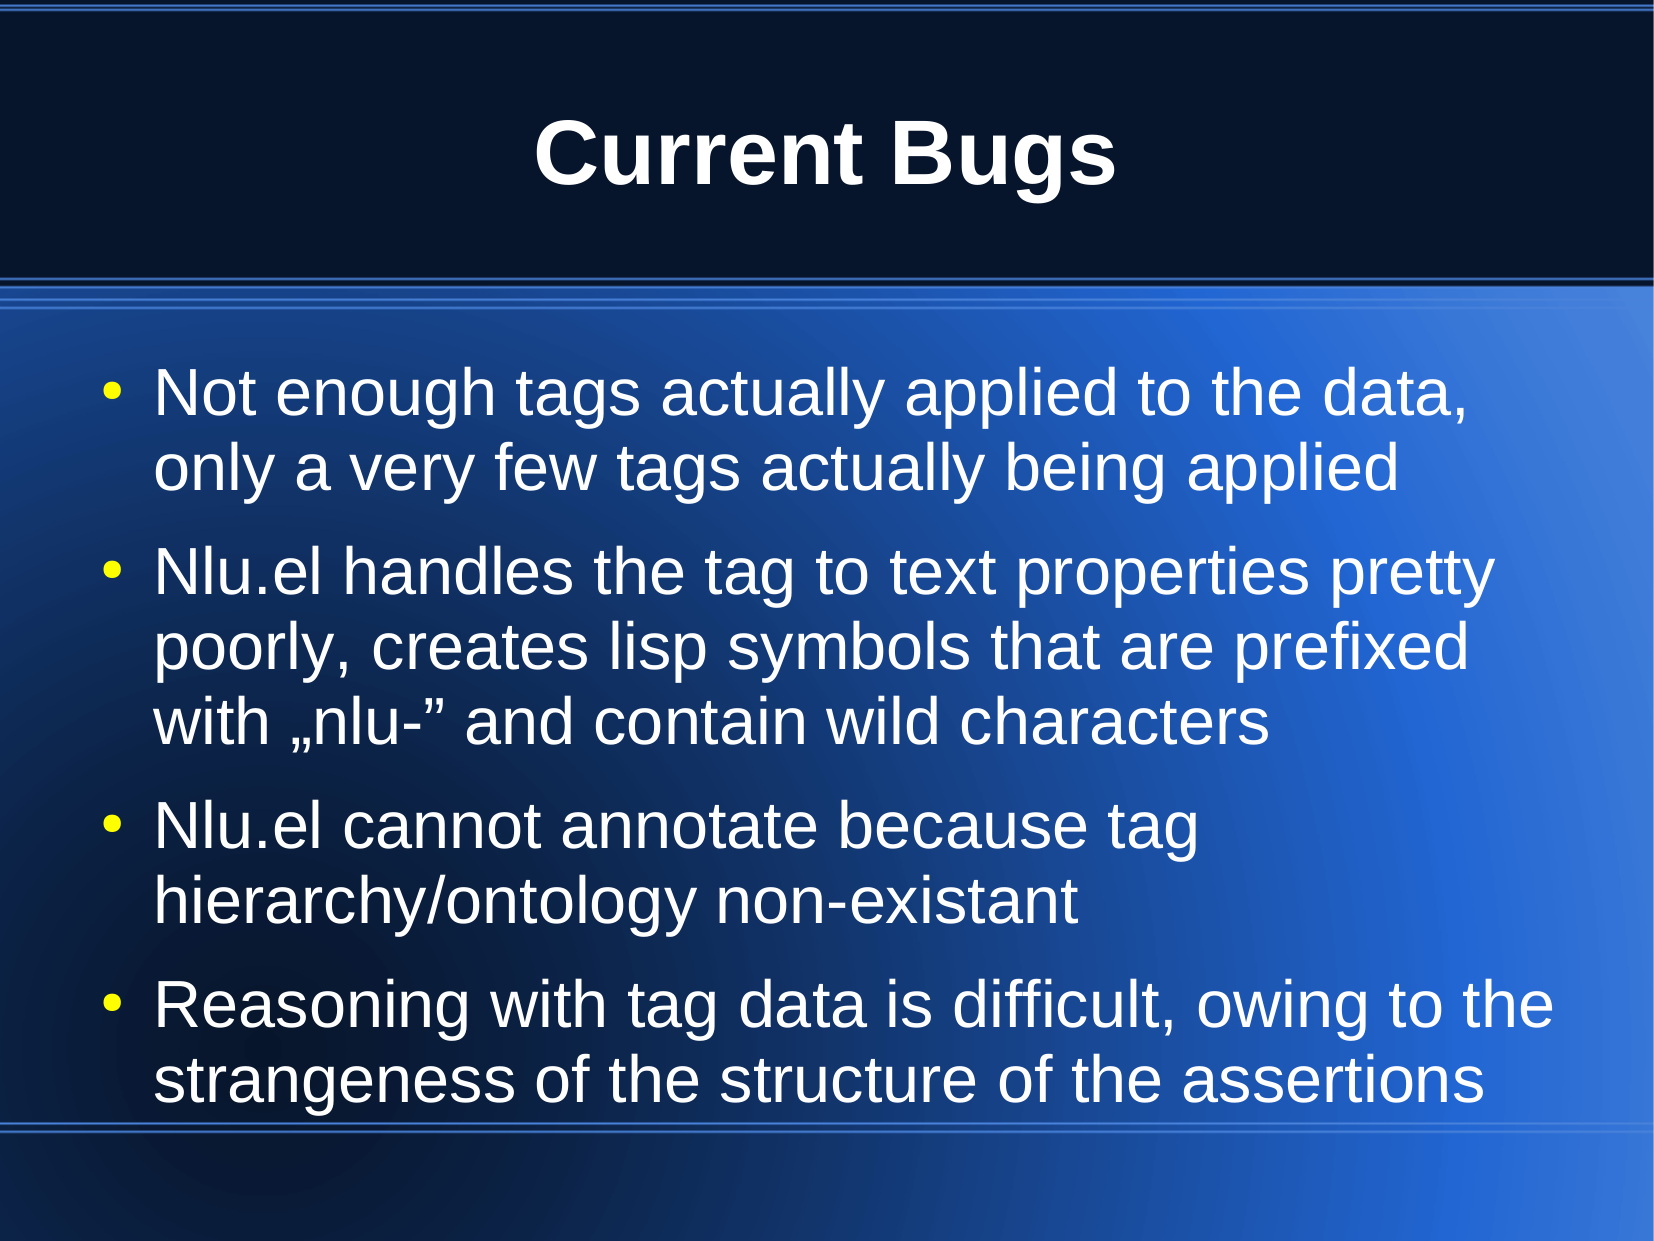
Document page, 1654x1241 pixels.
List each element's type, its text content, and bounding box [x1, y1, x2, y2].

list Not enough tags actually applied to the data, only a very few tags actually being applied Nlu.el handles the tag to text properties pretty poorly, creates lisp symbols that are prefixed with „nlu-” and contain wild characters Nlu.el cannot annotate because tag hierarchy/ontology non-existant Reasoning with tag data is difficult, owing to the strangeness of the structure of the assertions [82, 355, 1571, 1159]
title Current Bugs [82, 56, 1571, 250]
picture [0, 0, 1654, 1241]
